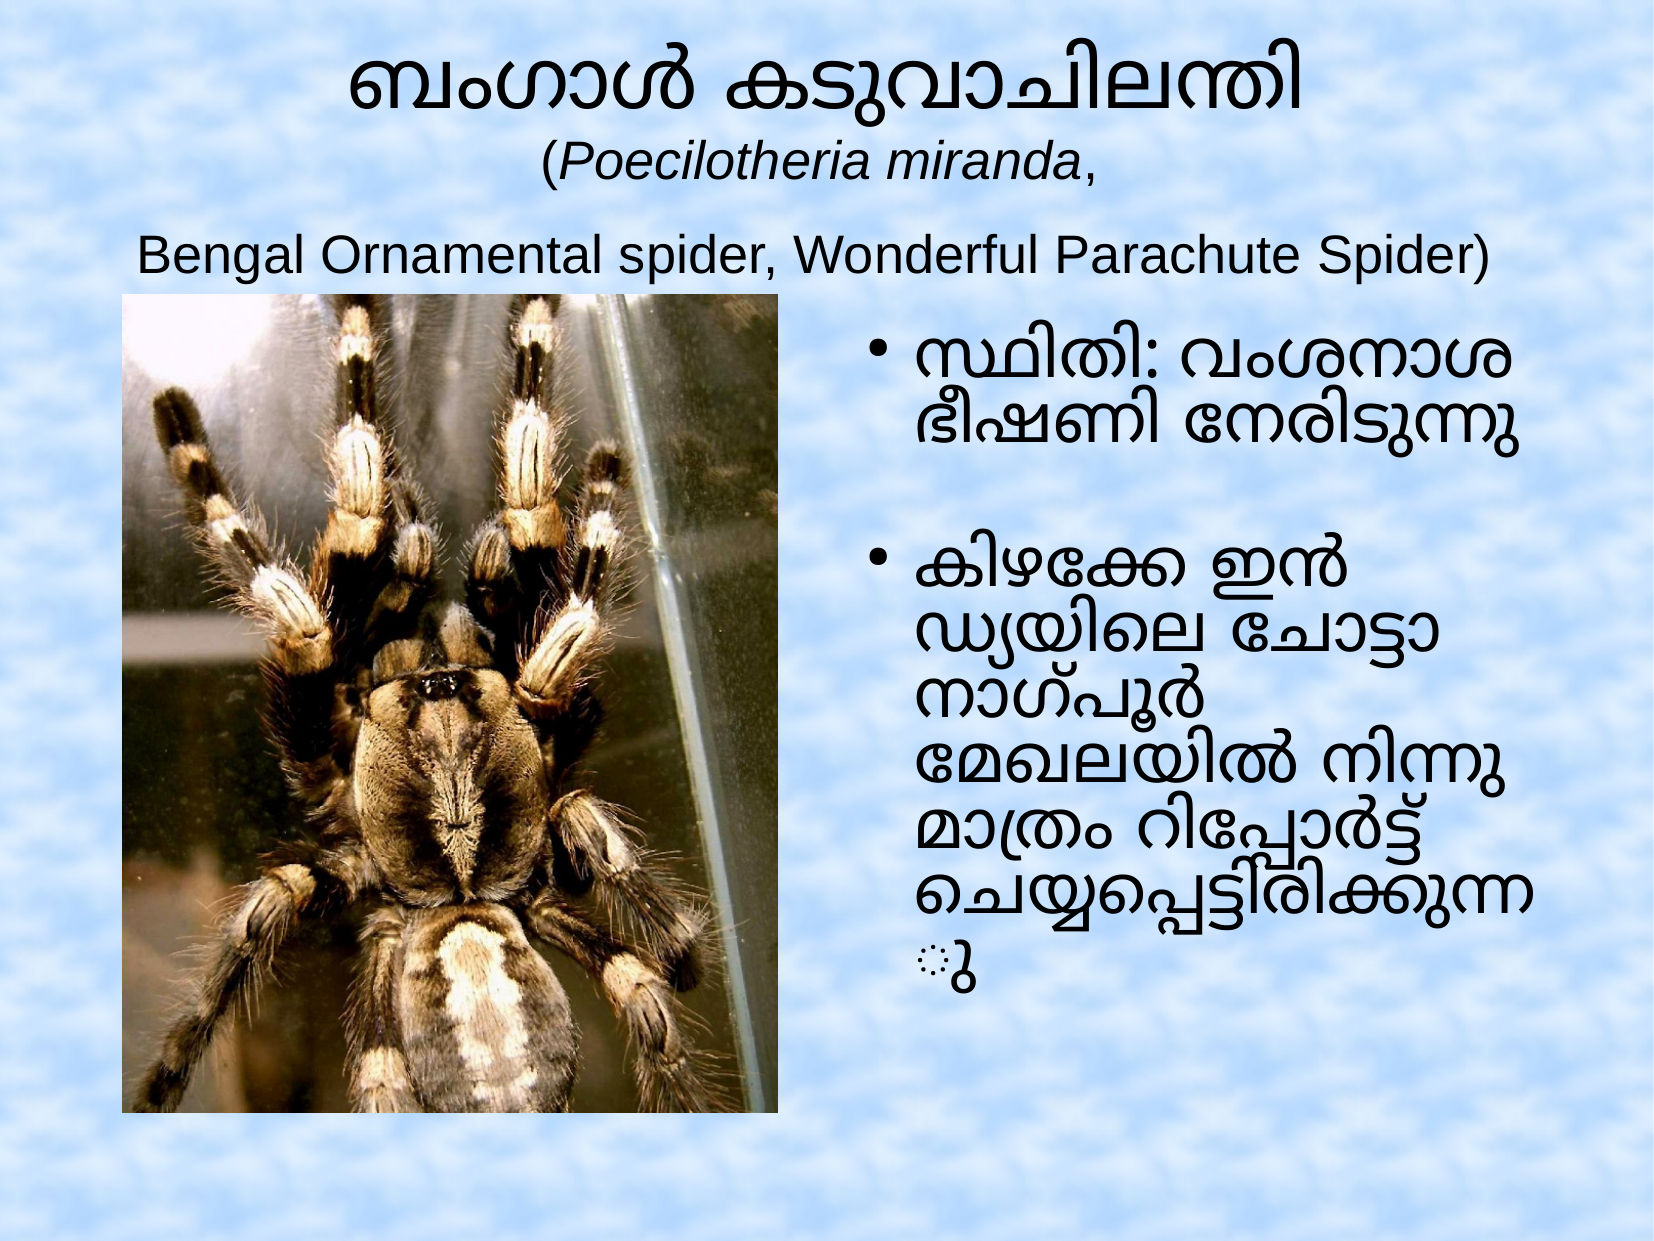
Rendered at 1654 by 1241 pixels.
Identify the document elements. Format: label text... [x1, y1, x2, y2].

list സ്ഥിതി: വംശനാശ ഭീഷണി നേരിടുന്നു കിഴക്കേ ഇന്‍ഡ്യയിലെ ചോട്ടാ നാഗ്പൂര്‍ മേഖലയില്‍ നിന്നു മാത്രം റിപ്പോര്‍ട്ട് ചെയ്യപ്പെട്ടിരിക്കുന്നു [835, 317, 1566, 1136]
title ബംഗാള്‍ കടുവാചിലന്തി (Poecilotheria miranda, Bengal Ornamental spider, Wonderful Parachute Spider) [82, 17, 1571, 298]
picture [0, 0, 1654, 1241]
